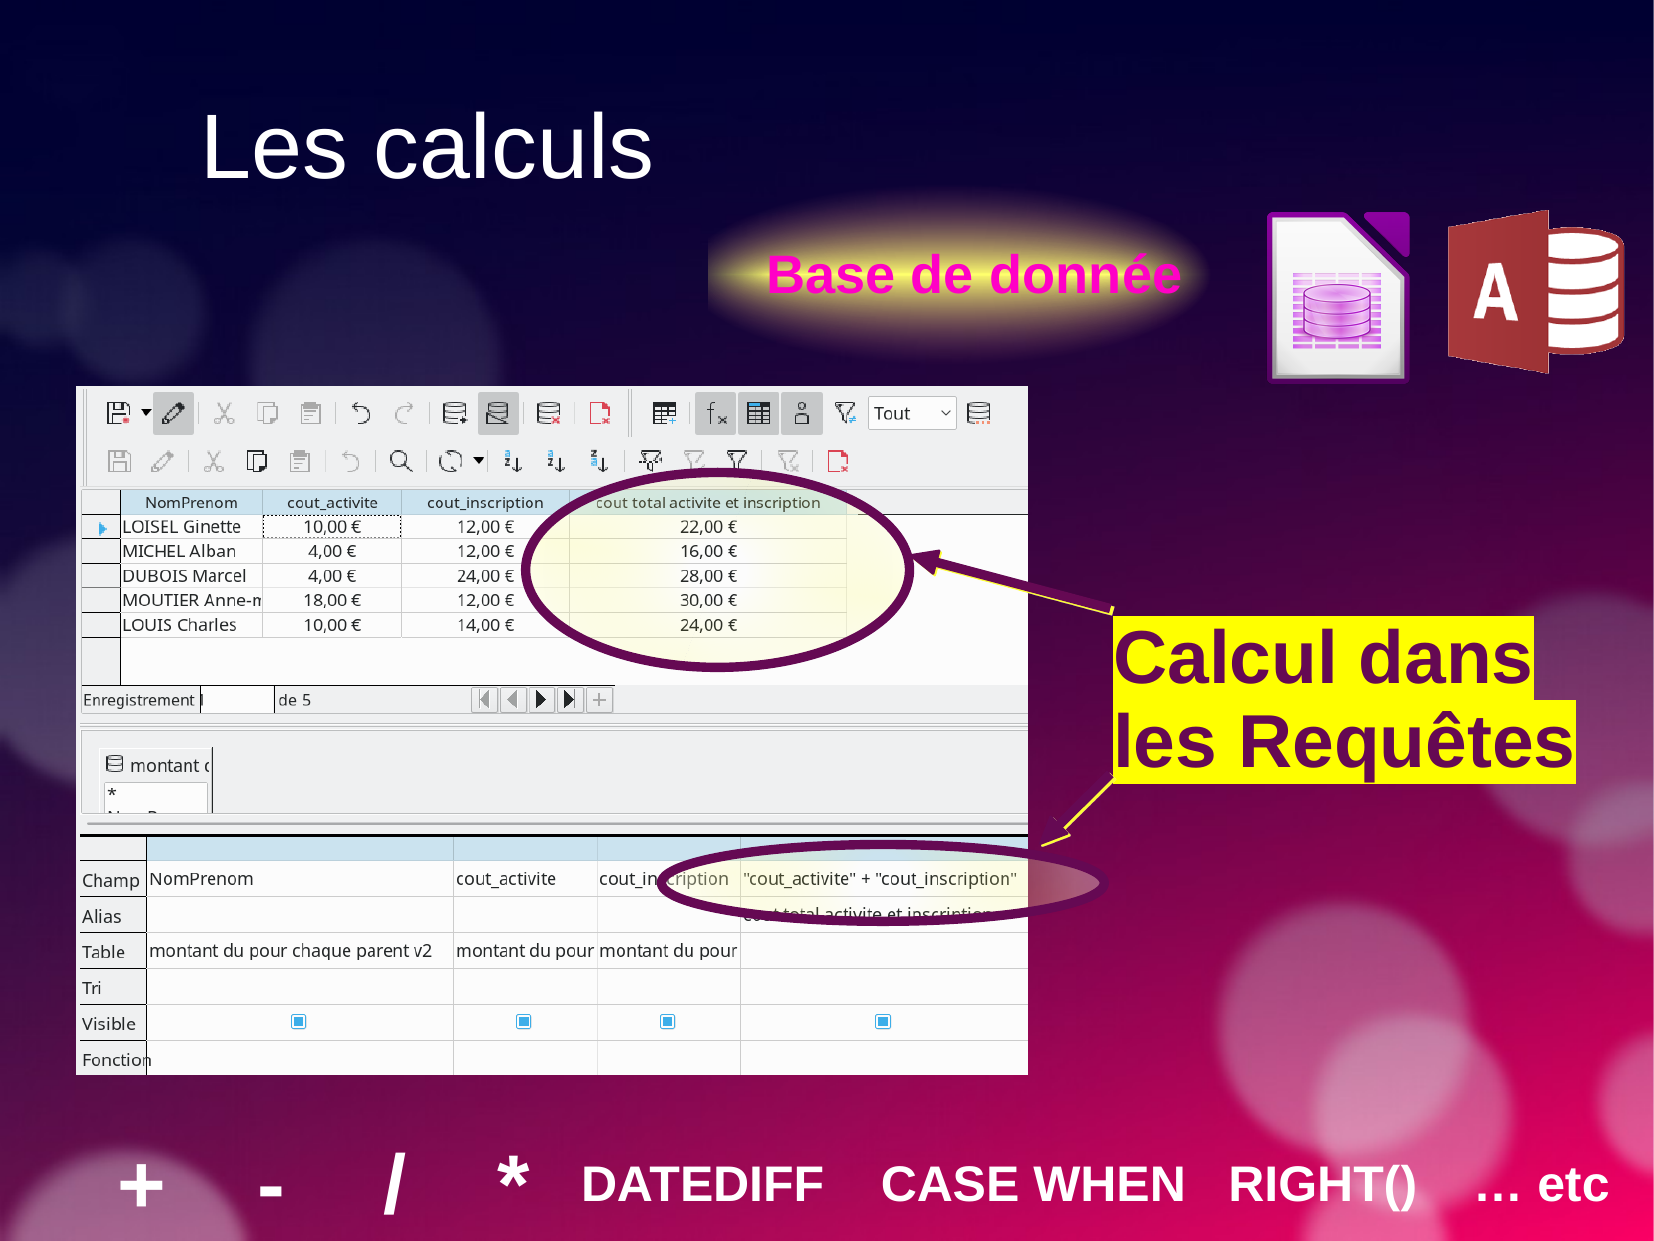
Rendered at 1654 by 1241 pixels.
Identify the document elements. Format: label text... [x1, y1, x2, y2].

text_box [661, 844, 1105, 922]
text_box DATEDIFF [649, 1133, 756, 1235]
text_box / [342, 1133, 449, 1235]
text_box CASE WHEN [980, 1133, 1087, 1235]
title Les calculs [200, 44, 1430, 250]
title Base de donnée [708, 183, 1241, 367]
text_box Calcul dans les Requêtes [1098, 608, 1642, 792]
text_box … etc [1488, 1133, 1595, 1235]
text_box RIGHT() [1269, 1133, 1376, 1235]
text_box * [460, 1133, 567, 1235]
text_box + [88, 1133, 195, 1235]
picture [0, 0, 1654, 1241]
text_box - [218, 1133, 325, 1235]
text_box [525, 472, 910, 668]
